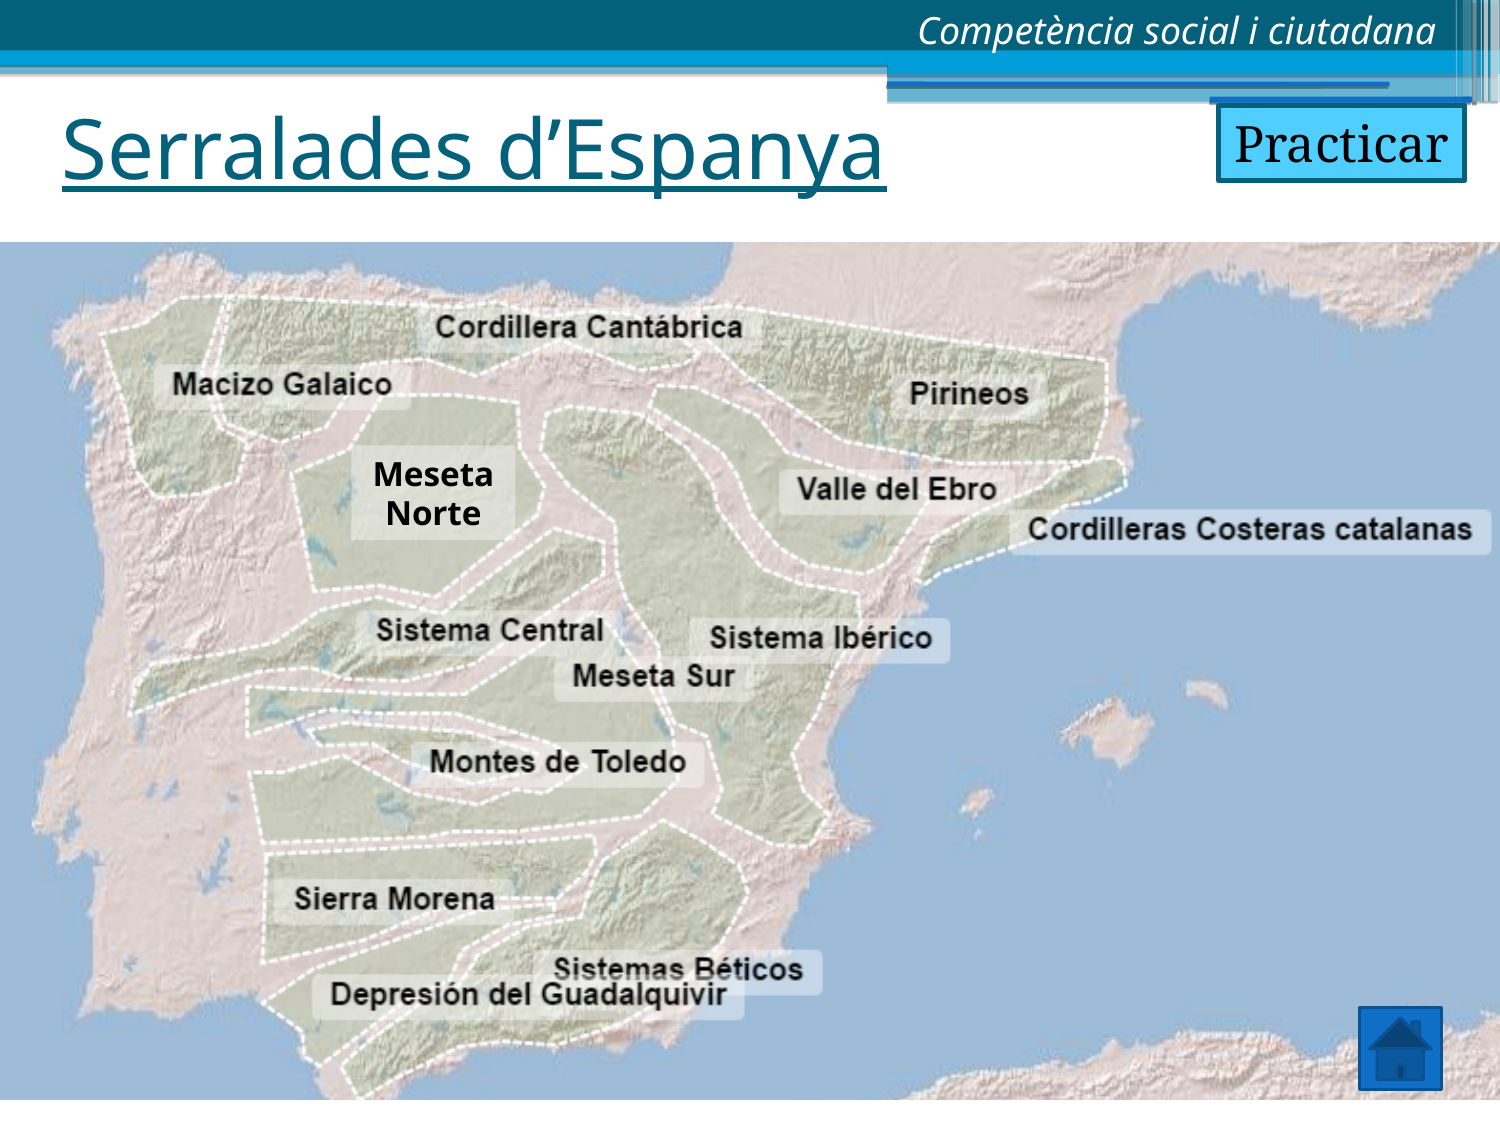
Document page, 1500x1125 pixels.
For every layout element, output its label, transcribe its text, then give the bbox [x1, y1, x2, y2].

title Serralades d’Espanya [46, 58, 1397, 234]
picture [0, 242, 1500, 1100]
text_box Meseta Norte [351, 445, 516, 540]
text_box Practicar [1218, 105, 1465, 181]
text_box [1359, 1007, 1442, 1090]
text_box Competència social i ciutadana [902, 0, 1465, 60]
